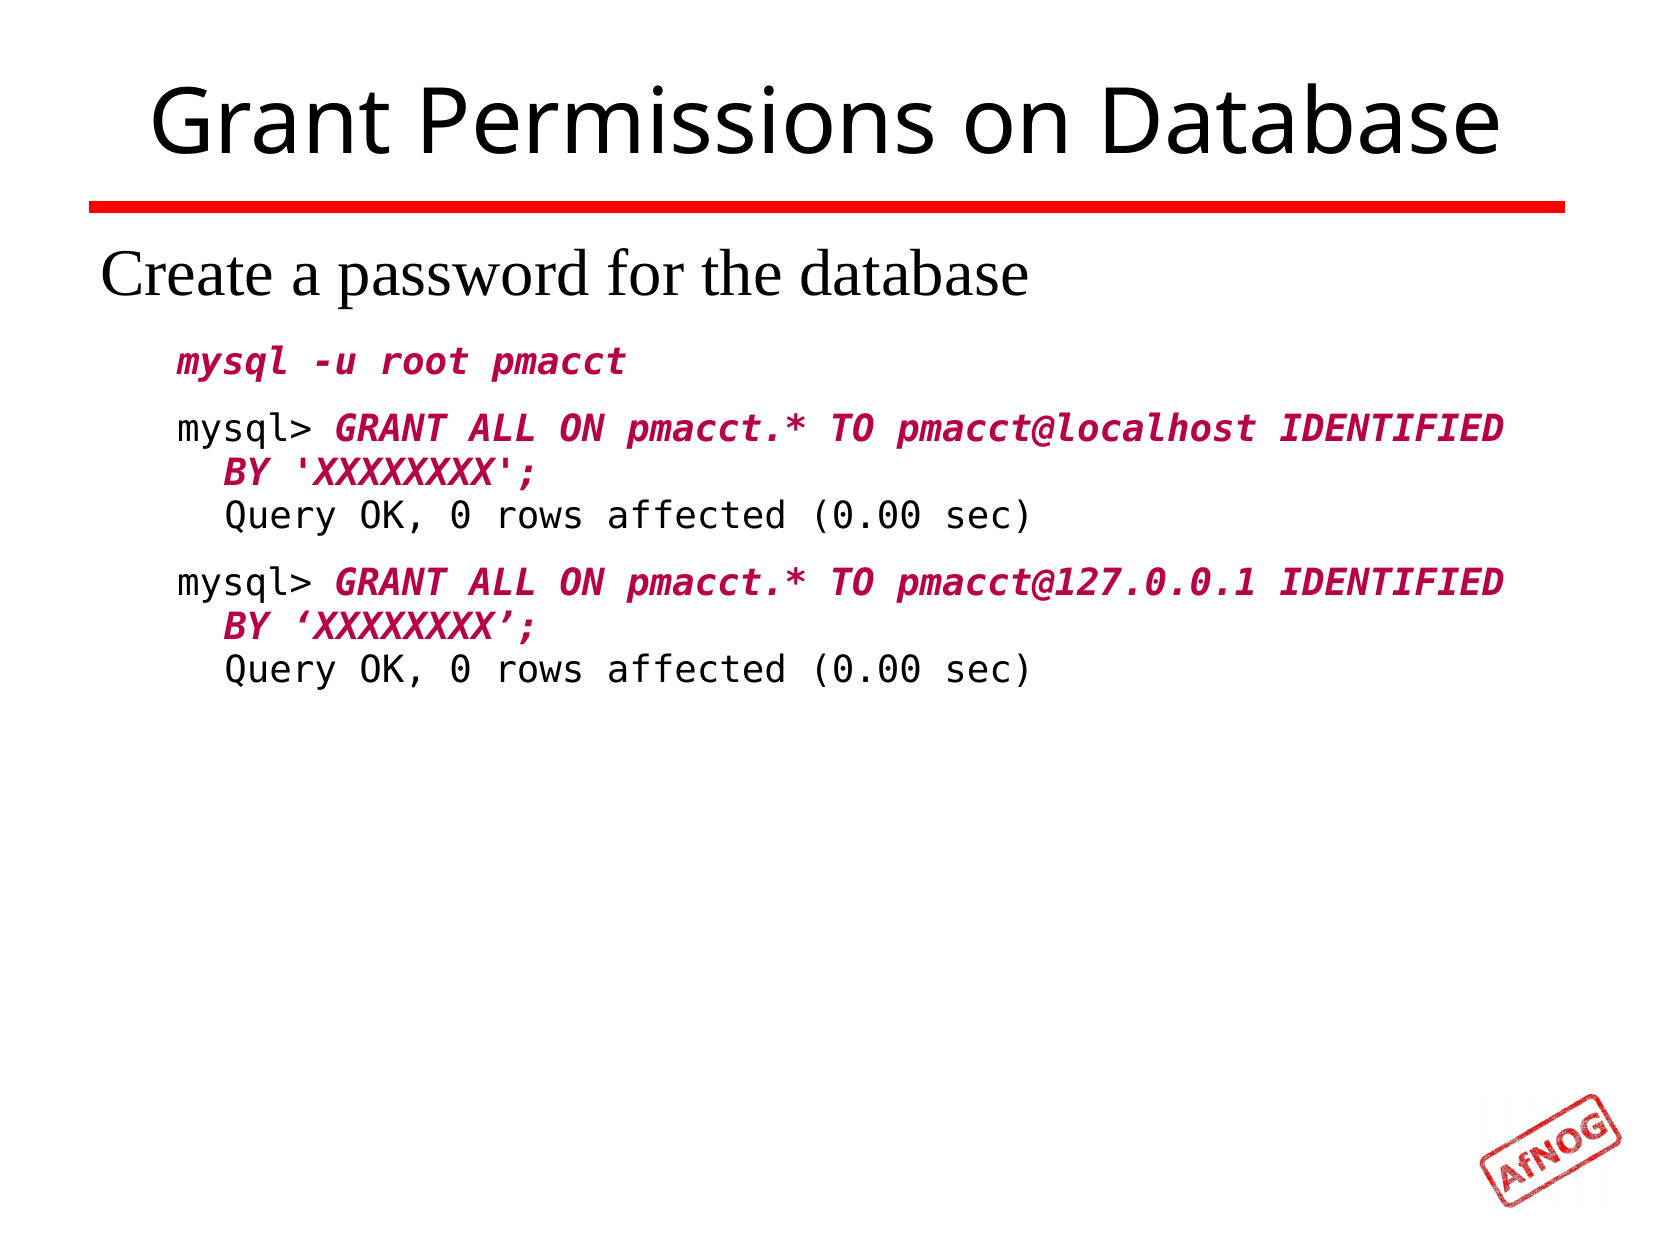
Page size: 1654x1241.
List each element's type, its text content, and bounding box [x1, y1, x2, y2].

title Grant Permissions on Database [82, 36, 1571, 200]
list Create a password for the database mysql -u root pmacct mysql> GRANT ALL ON pmacct.* TO pmacct@localhost IDENTIFIED BY 'XXXXXXXX'; Query OK, 0 rows affected (0.00 sec) mysql> GRANT ALL ON pmacct.* TO pmacct@127.0.0.1 IDENTIFIED BY ‘XXXXXXXX’; Query OK, 0 rows affected (0.00 sec) [82, 236, 1571, 1123]
picture [1476, 1090, 1625, 1211]
